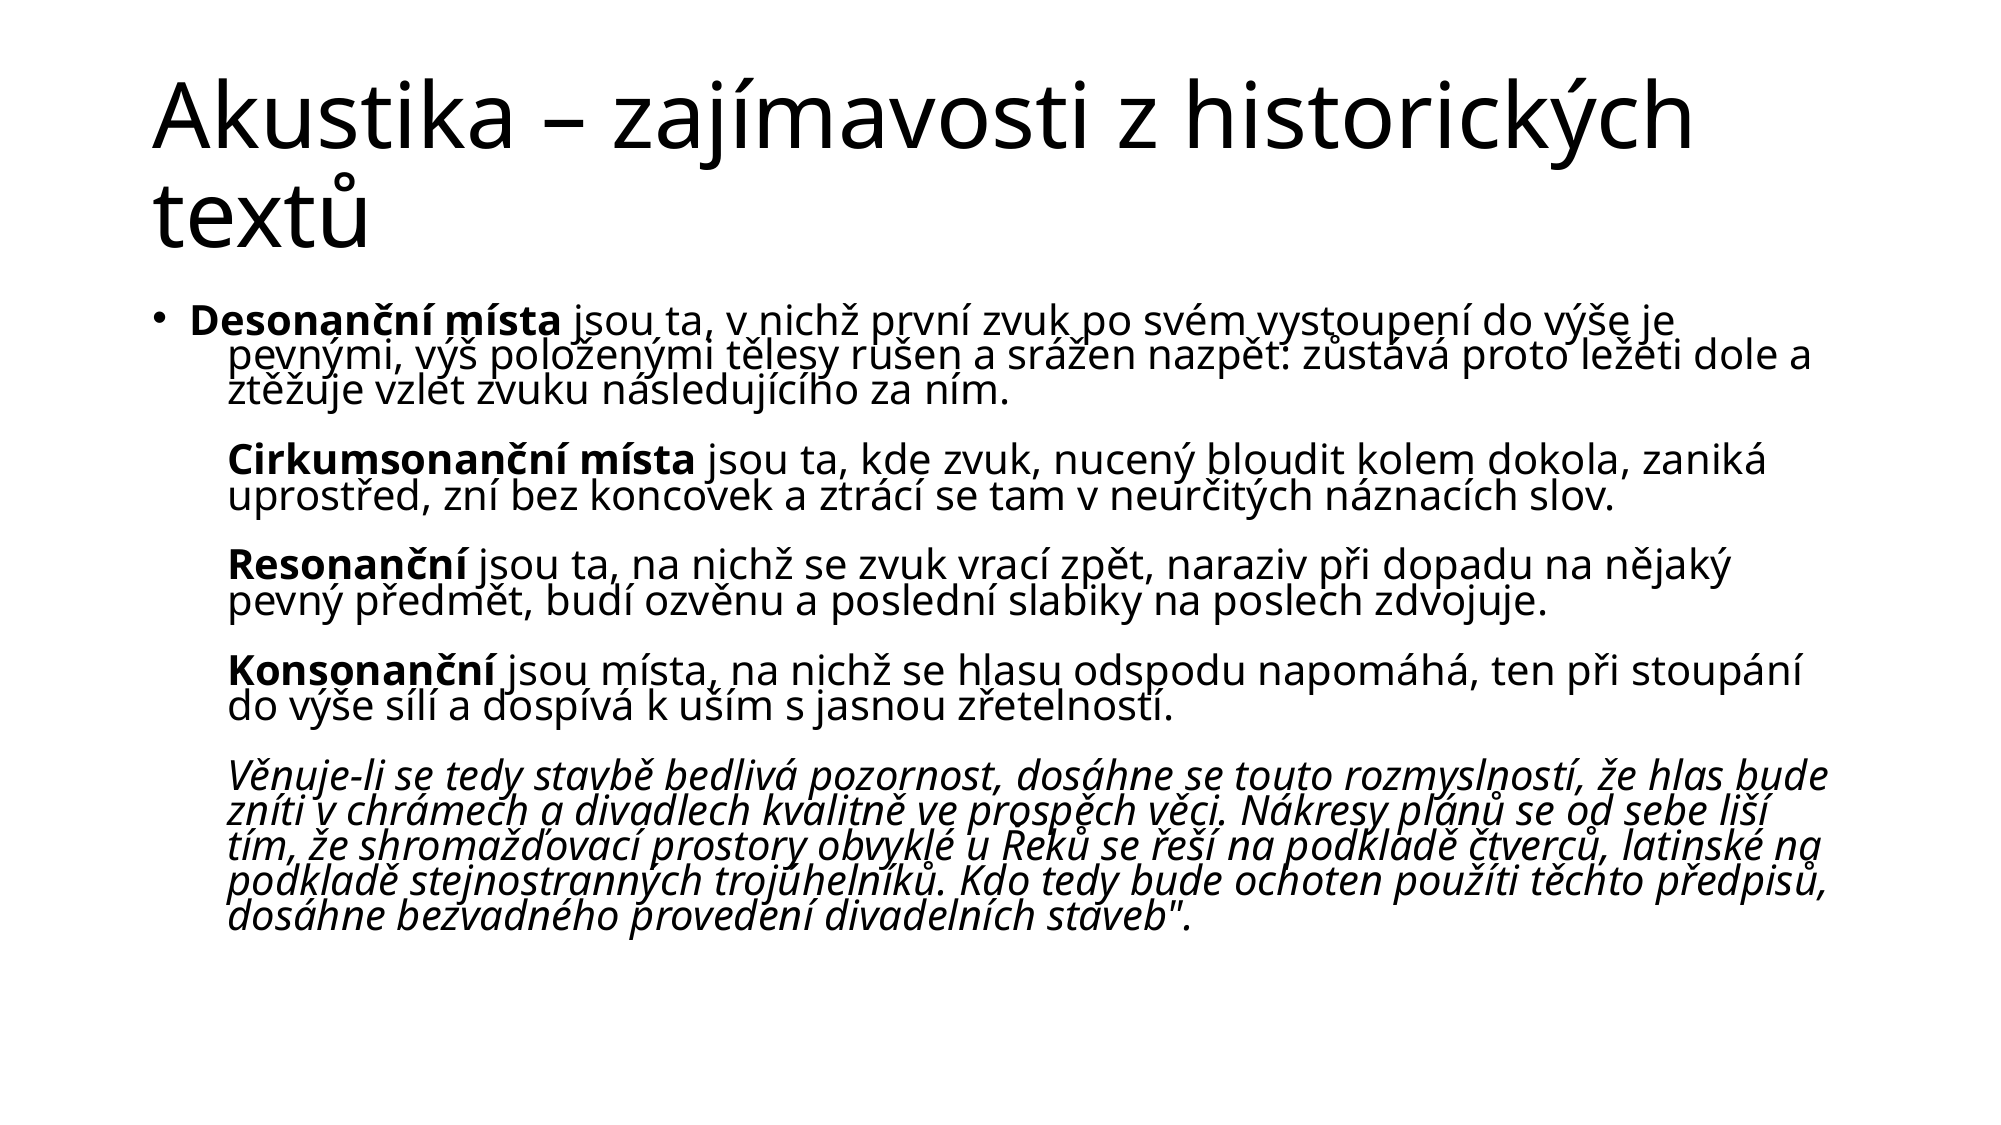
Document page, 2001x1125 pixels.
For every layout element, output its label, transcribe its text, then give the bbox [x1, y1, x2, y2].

list Desonanční místa jsou ta, v nichž první zvuk po svém vystoupení do výše je pevnými, výš položenými tělesy rušen a srážen nazpět: zůstává proto ležeti dole a ztěžuje vzlet zvuku následujícího za ním. Cirkumsonanční místa jsou ta, kde zvuk, nucený bloudit kolem dokola, zaniká uprostřed, zní bez koncovek a ztrácí se tam v neurčitých náznacích slov. Resonanční jsou ta, na nichž se zvuk vrací zpět, naraziv při dopadu na nějaký pevný předmět, budí ozvěnu a poslední slabiky na poslech zdvojuje. Konsonanční jsou místa, na nichž se hlasu odspodu napomáhá, ten při stoupání do výše sílí a dospívá k uším s jasnou zřetelností. Věnuje-li se tedy stavbě bedlivá pozornost, dosáhne se touto rozmyslností, že hlas bude zníti v chrámech a divadlech kvalitně ve prospěch věci. Nákresy plánů se od sebe liší tím, že shromažďovací prostory obvyklé u Řeků se řeší na podkladě čtverců, latinské na podkladě stejnostranných trojúhelníků. Kdo tedy bude ochoten použíti těchto předpisů, dosáhne bezvadného provedení divadelních staveb". [137, 299, 1863, 1014]
title Akustika – zajímavosti z historických textů [137, 59, 1863, 278]
